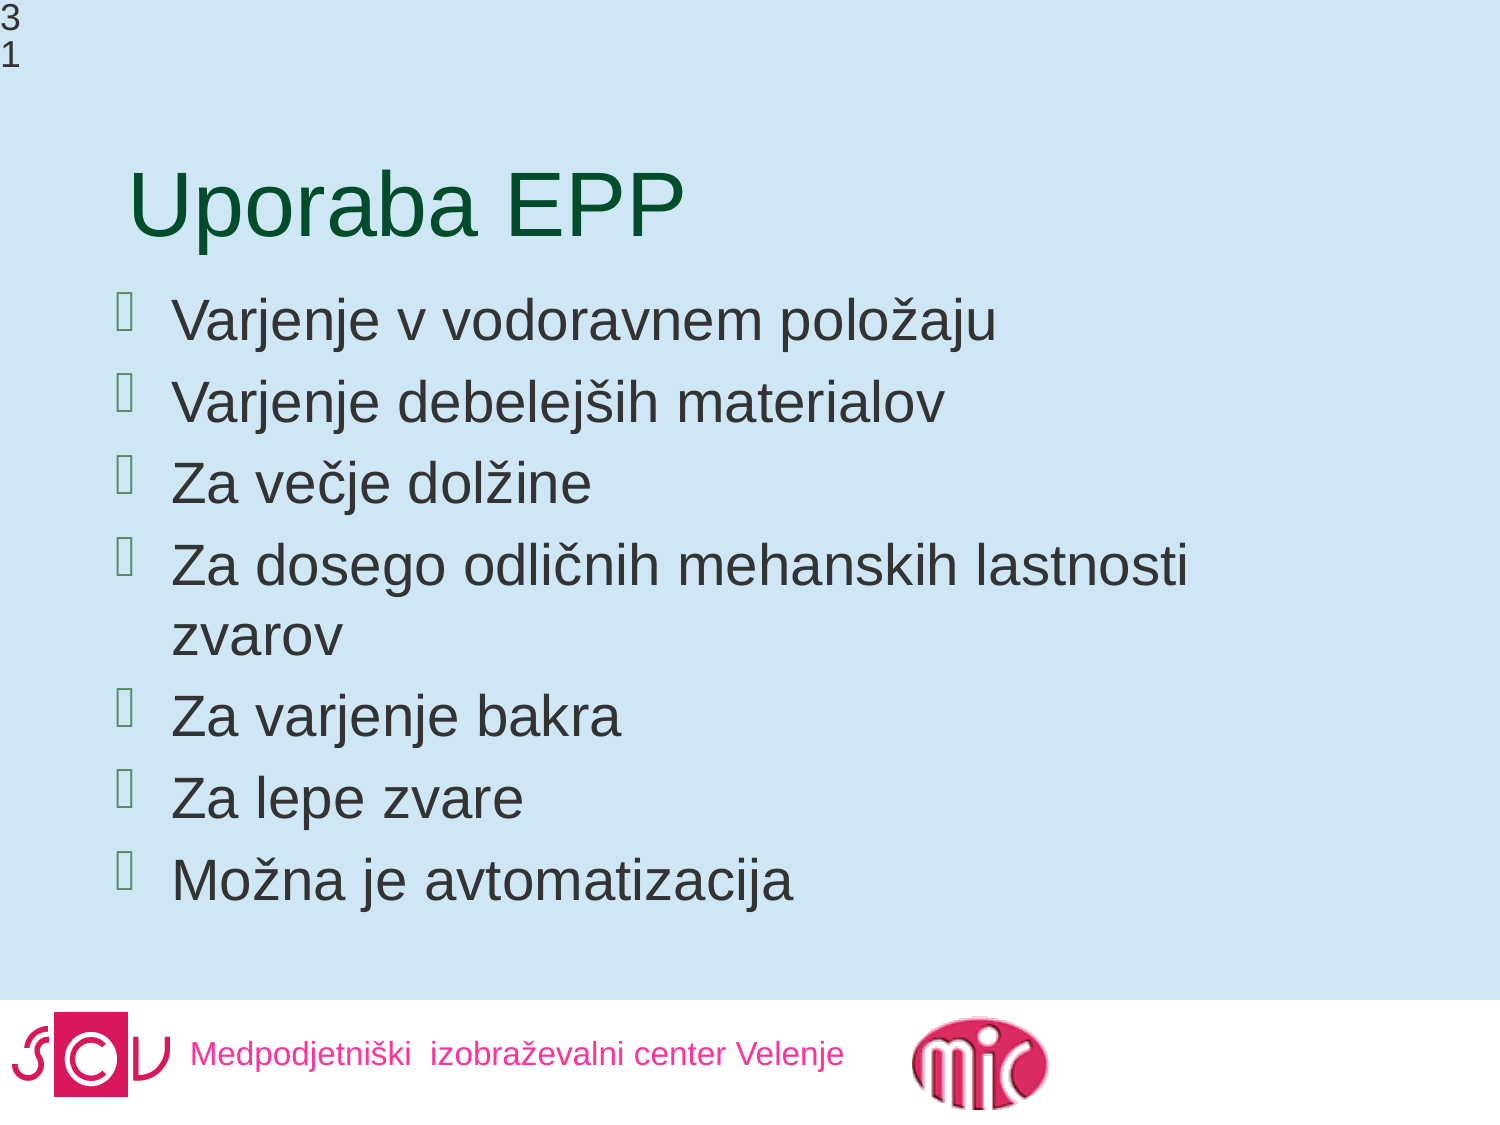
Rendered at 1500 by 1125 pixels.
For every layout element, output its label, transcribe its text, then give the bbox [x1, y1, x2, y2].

picture [12, 1012, 170, 1097]
list Varjenje v vodoravnem položaju Varjenje debelejših materialov Za večje dolžine Za dosego odličnih mehanskih lastnosti zvarov Za varjenje bakra Za lepe zvare Možna je avtomatizacija [99, 275, 1375, 950]
title Uporaba EPP [112, 75, 1388, 263]
picture [912, 1012, 1050, 1110]
